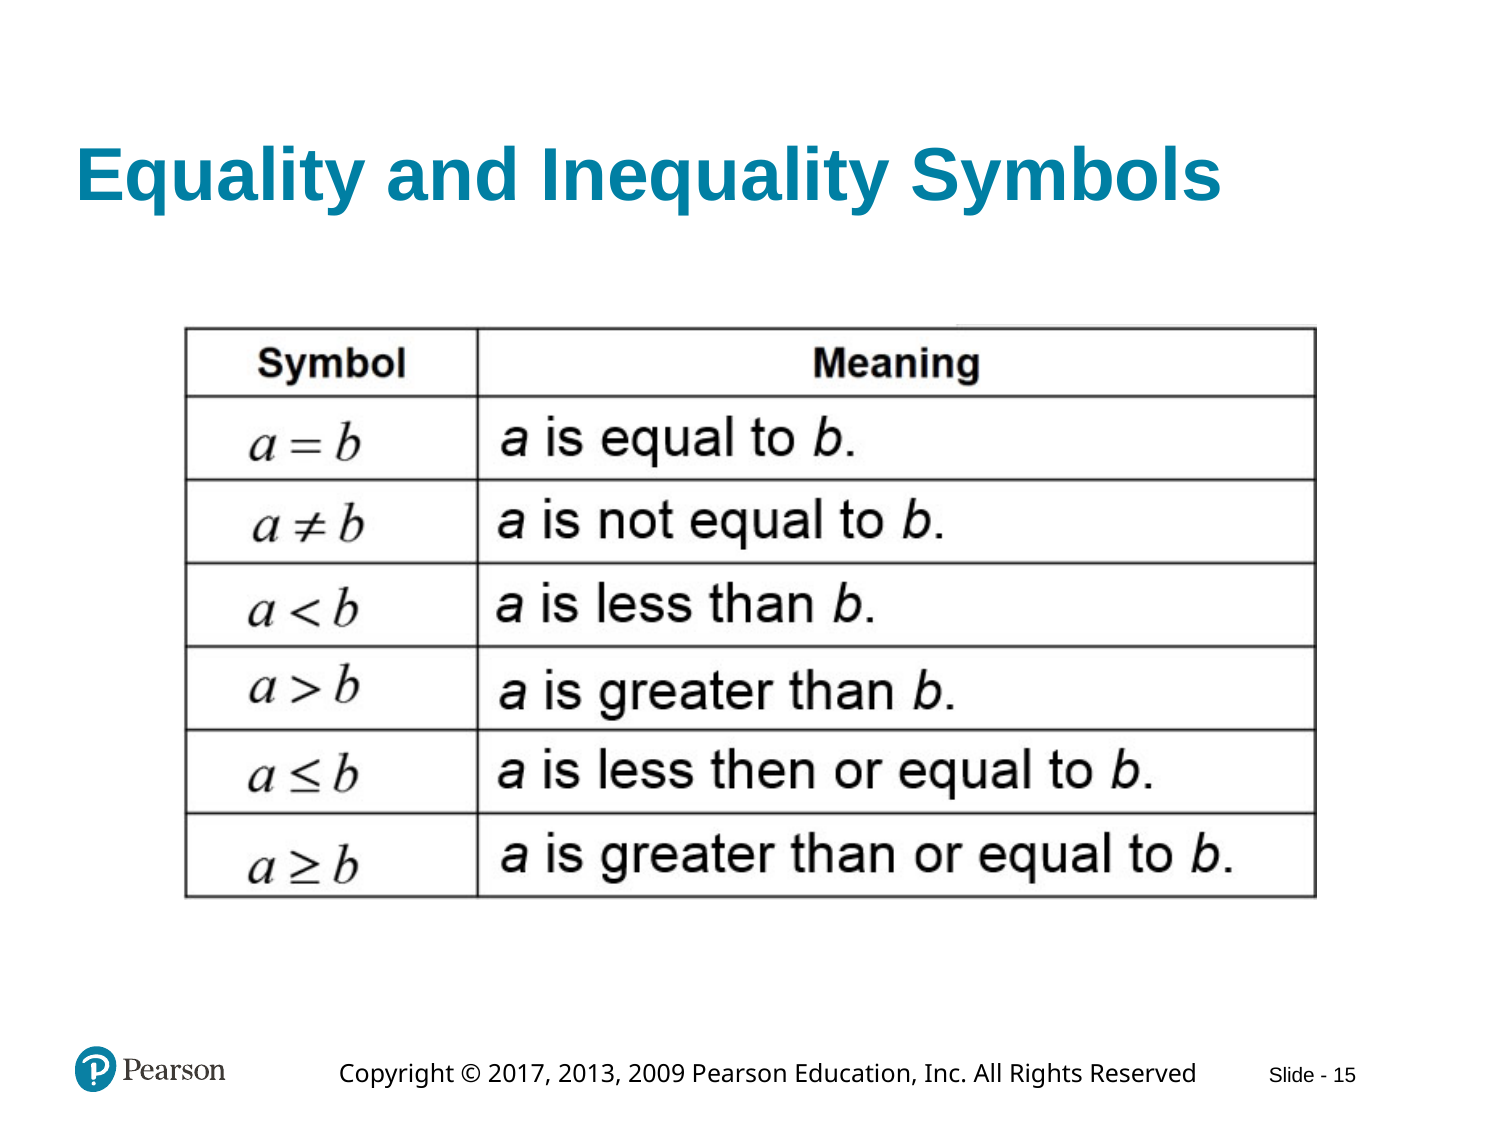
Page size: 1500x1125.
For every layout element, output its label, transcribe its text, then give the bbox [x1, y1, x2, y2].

title Equality and Inequality Symbols [75, 35, 1425, 216]
picture [183, 324, 1317, 900]
